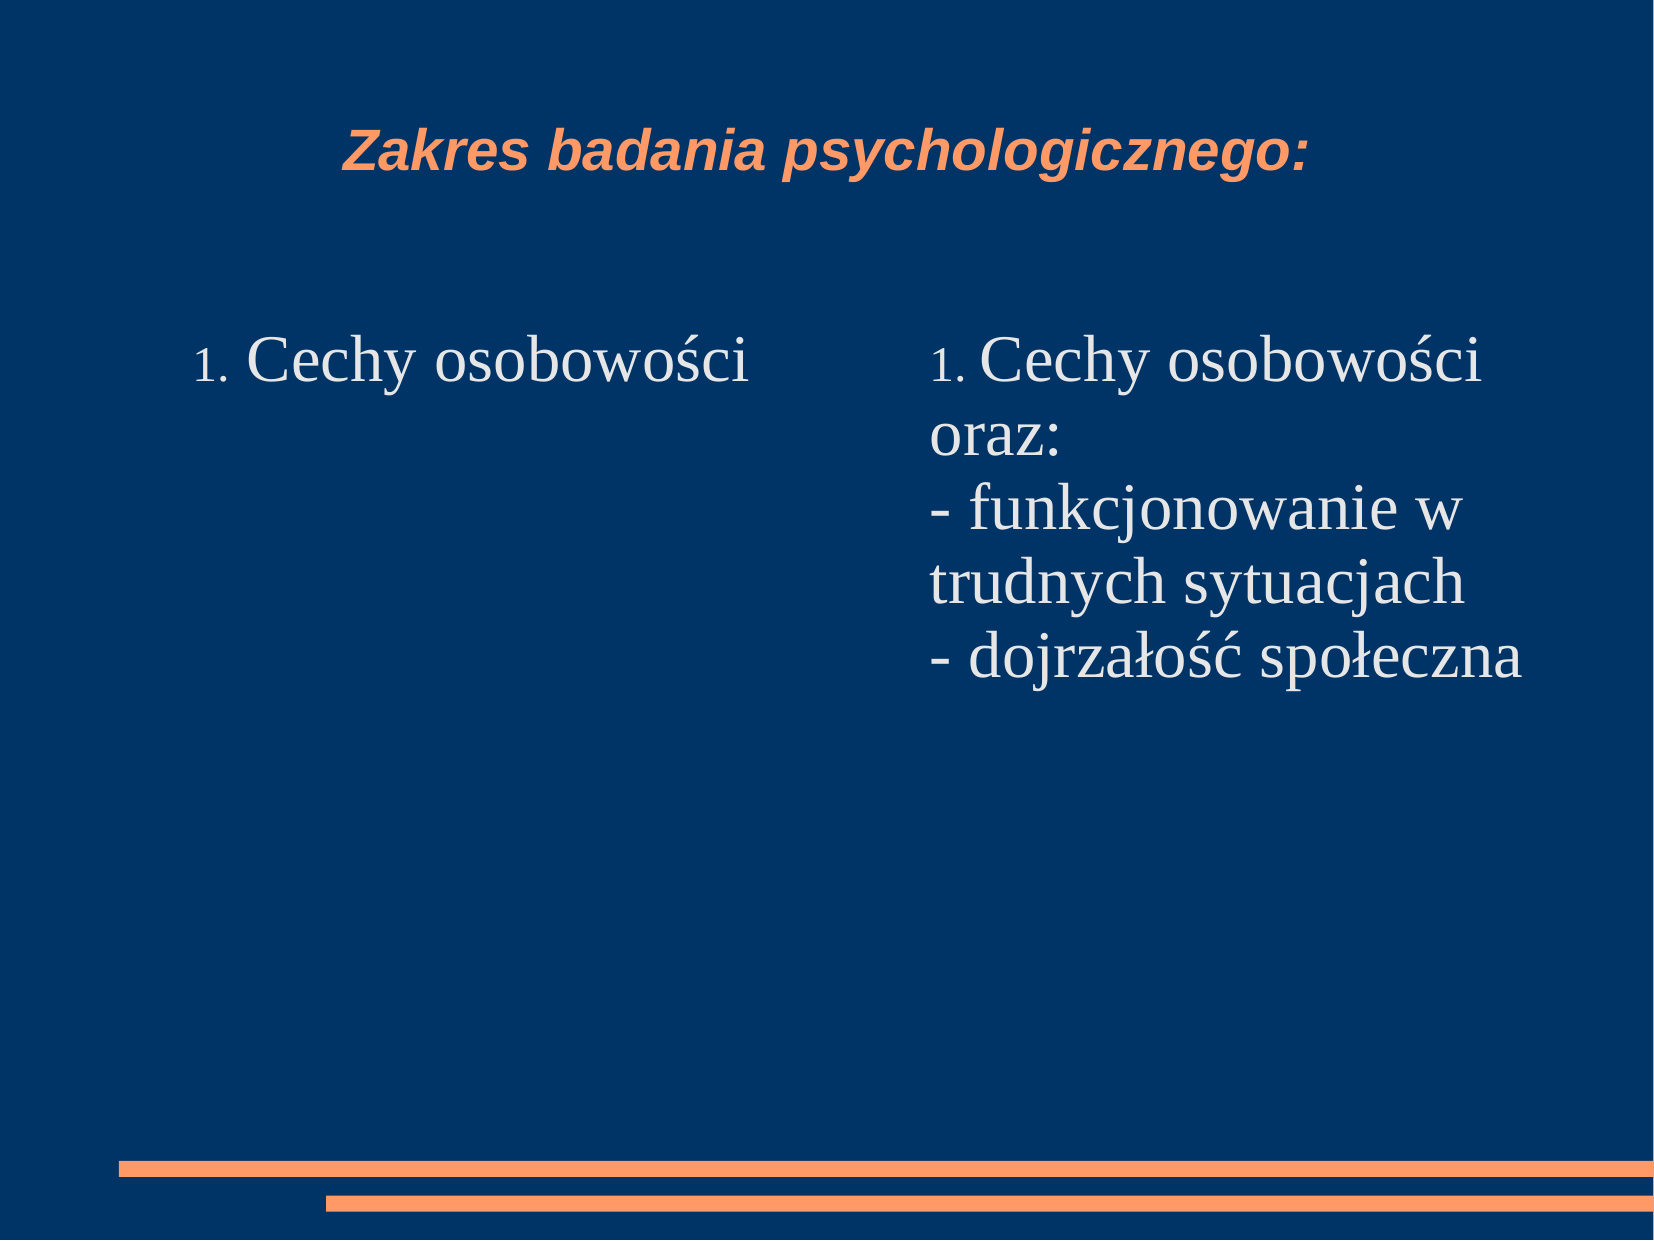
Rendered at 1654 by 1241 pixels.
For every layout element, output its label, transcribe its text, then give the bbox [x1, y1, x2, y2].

list 1. Cechy osobowości oraz: - funkcjonowanie w trudnych sytuacjach - dojrzałość społeczna [858, 322, 1562, 1132]
title Zakres badania psychologicznego: [121, 46, 1534, 254]
list 1. Cechy osobowości [121, 322, 824, 1132]
